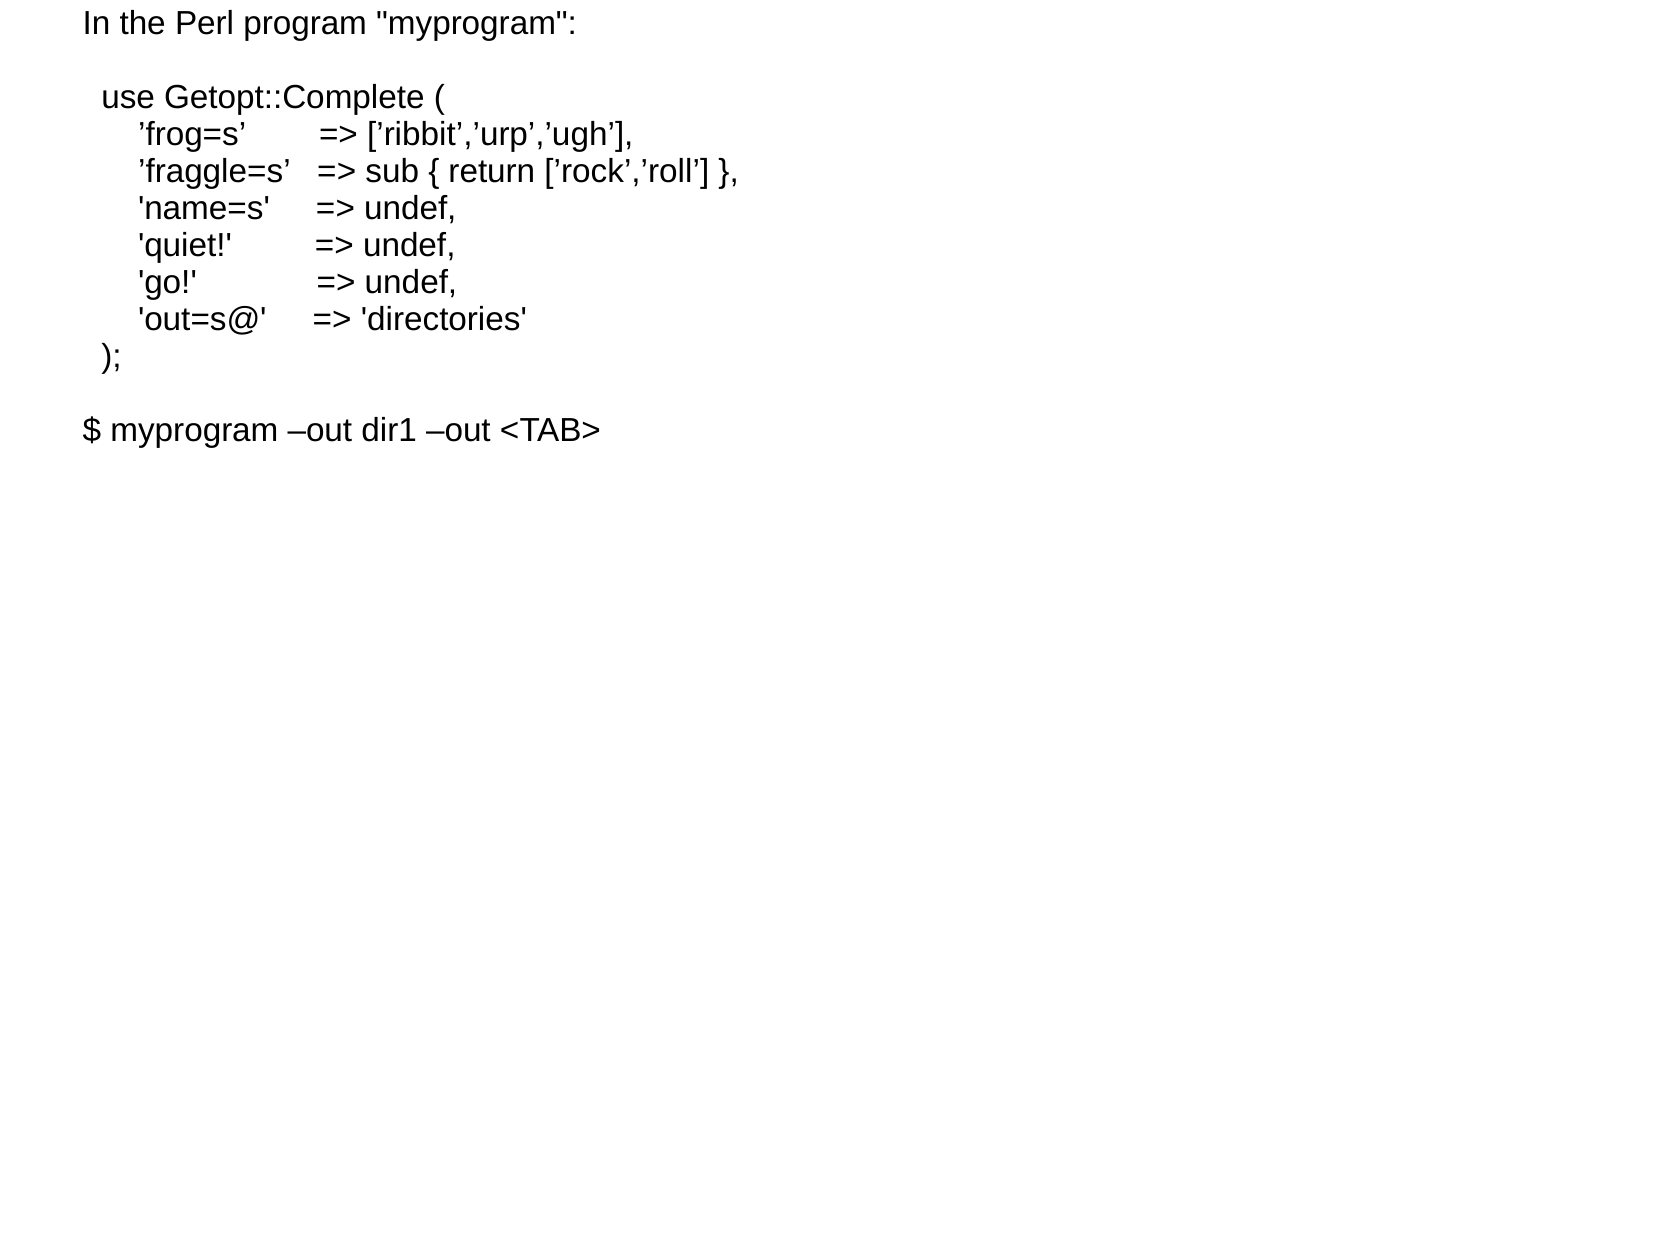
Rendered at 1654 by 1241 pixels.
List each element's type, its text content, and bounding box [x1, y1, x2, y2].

subtitle In the Perl program "myprogram": use Getopt::Complete ( ’frog=s’ => [’ribbit’,’urp’,’ugh’], ’fraggle=s’ => sub { return [’rock’,’roll’] }, 'name=s' => undef, 'quiet!' => undef, 'go!' => undef, 'out=s@' => 'directories' ); $ myprogram –out dir1 –out <TAB> [82, 4, 1571, 1064]
